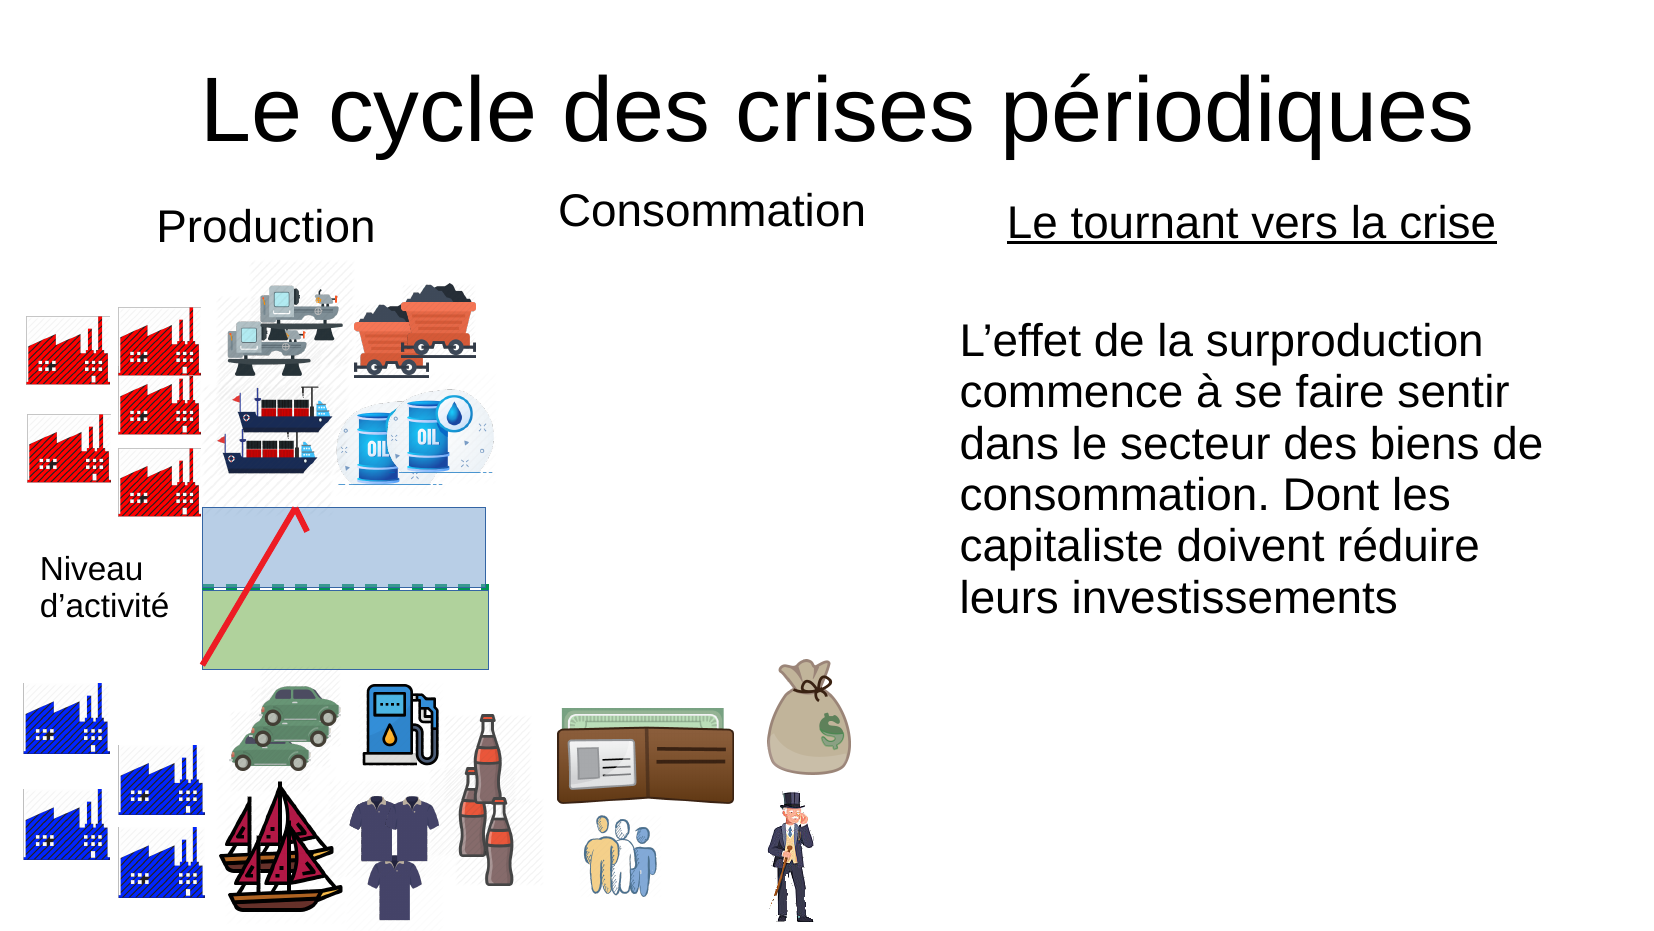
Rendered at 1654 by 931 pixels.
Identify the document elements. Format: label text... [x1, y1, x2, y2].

picture [118, 744, 205, 815]
picture [767, 659, 851, 775]
picture [557, 708, 734, 804]
title Le cycle des crises périodiques [47, 7, 1630, 213]
picture [26, 316, 110, 386]
text_box [252, 507, 486, 588]
text_box Niveau d’activité [25, 543, 202, 643]
picture [23, 682, 110, 754]
picture [118, 259, 497, 517]
picture [578, 814, 662, 899]
picture [215, 665, 544, 931]
text_box Consommation [543, 177, 886, 295]
text_box [202, 590, 489, 670]
text_box [202, 590, 242, 658]
picture [23, 788, 110, 860]
text_box [202, 507, 291, 588]
text_box Le tournant vers la crise [992, 189, 1642, 272]
text_box L’effet de la surproduction commence à se faire sentir dans le secteur des biens de consommation. Dont les capitaliste doivent réduire leurs investissements [944, 307, 1607, 638]
picture [27, 414, 111, 483]
text_box Production [141, 193, 402, 260]
picture [767, 791, 814, 922]
picture [118, 826, 205, 898]
